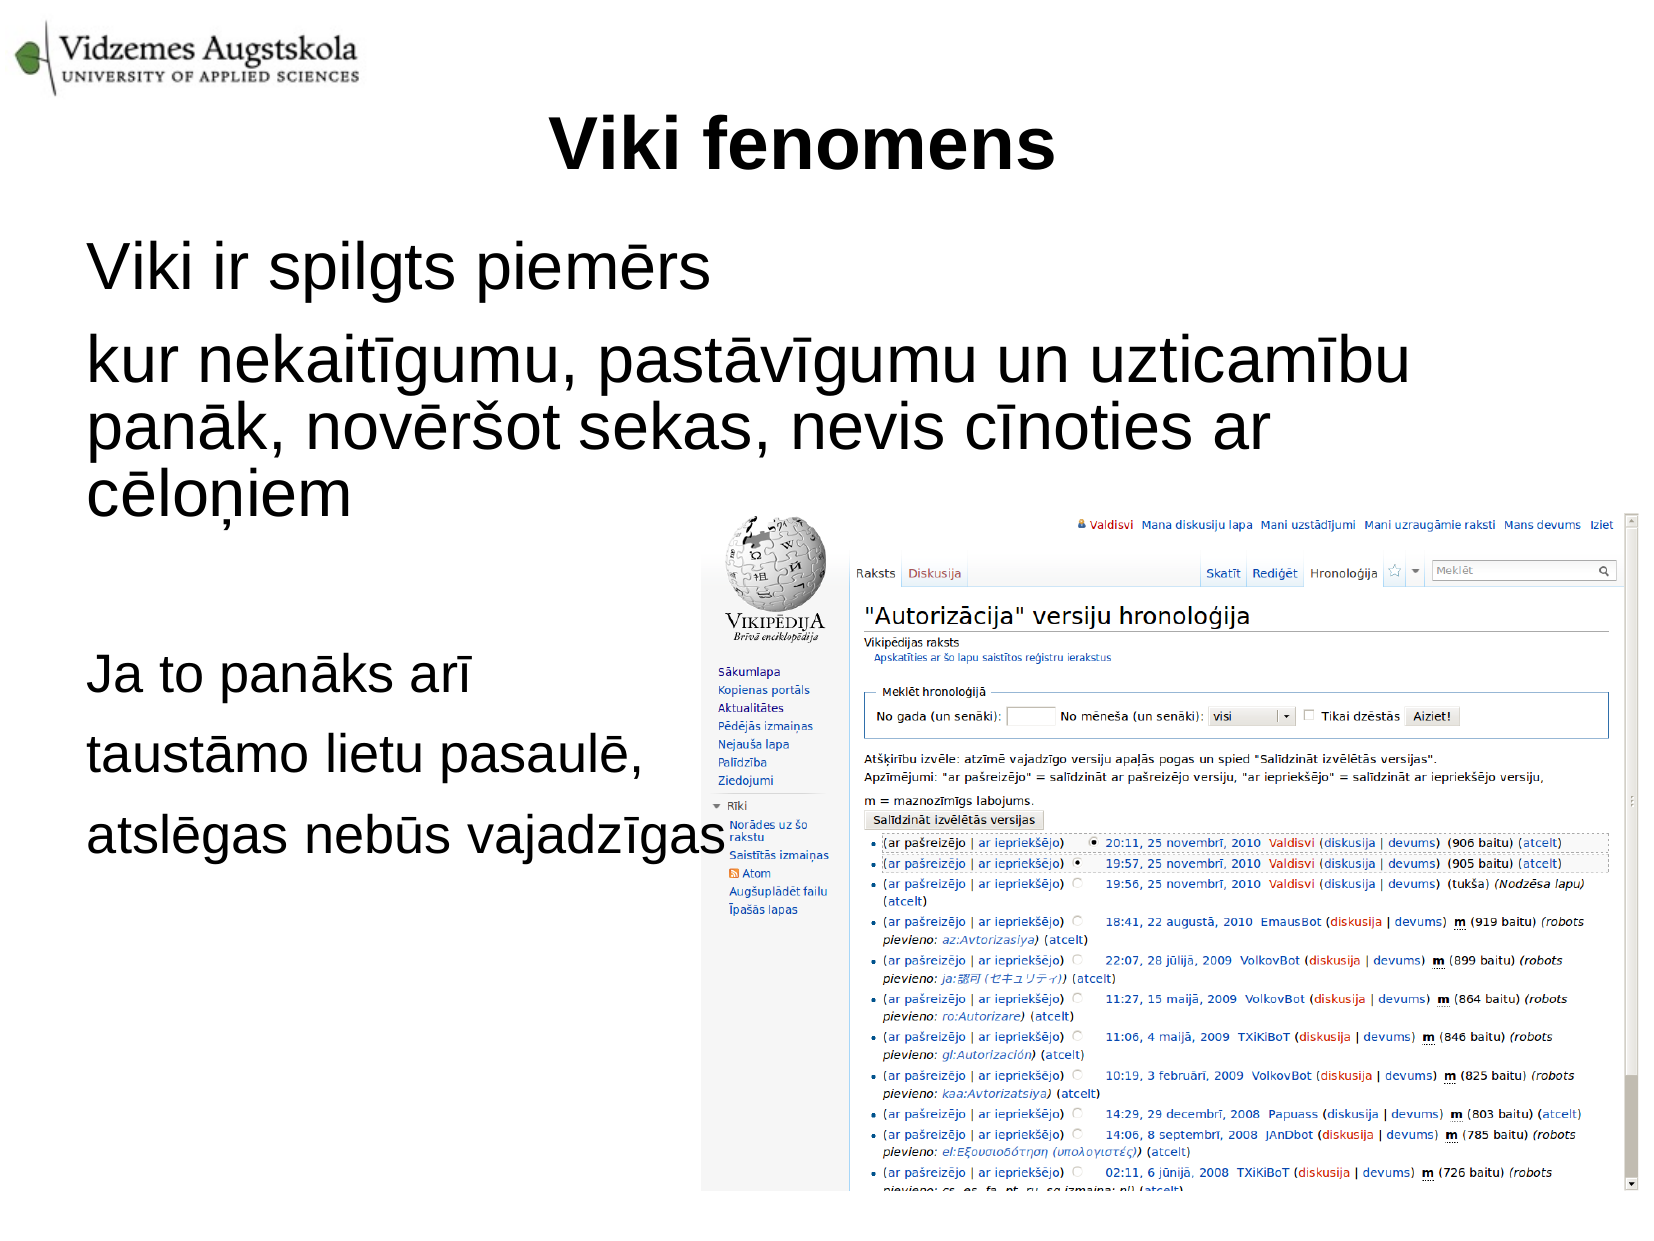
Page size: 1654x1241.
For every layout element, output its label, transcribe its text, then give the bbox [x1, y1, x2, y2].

title Viki fenomens [94, 103, 1512, 188]
picture [5, 2, 368, 113]
list Viki ir spilgts piemērs kur nekaitīgumu, pastāvīgumu un uzticamību panāk, novēršot sekas, nevis cīnoties ar cēloņiem Ja to panāks arī taustāmo lietu pasaulē, atslēgas nebūs vajadzīgas [30, 231, 1517, 1102]
picture [701, 513, 1639, 1191]
